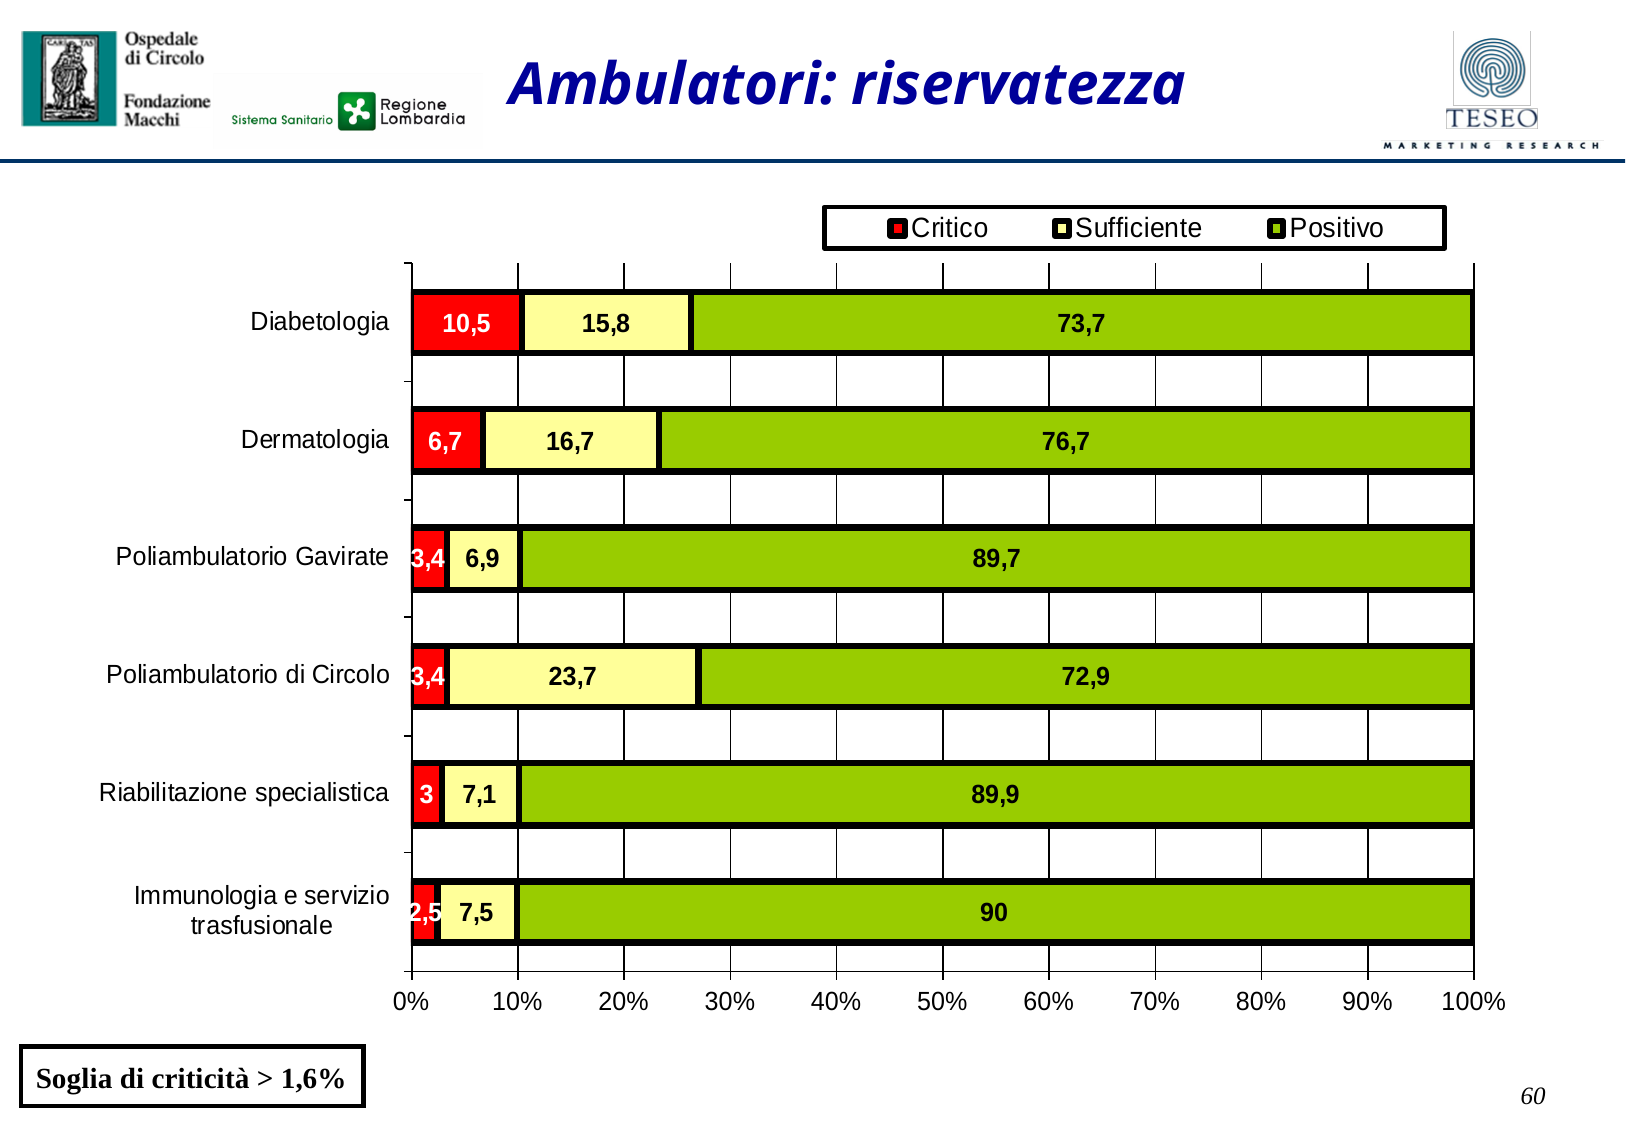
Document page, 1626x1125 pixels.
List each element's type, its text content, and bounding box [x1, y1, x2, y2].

picture [21, 31, 483, 149]
picture [1381, 31, 1604, 149]
text_box Ambulatori: riservatezza [304, 18, 1392, 144]
text_box Soglia di criticità > 1,6% [21, 1046, 364, 1106]
picture [81, 196, 1544, 1039]
